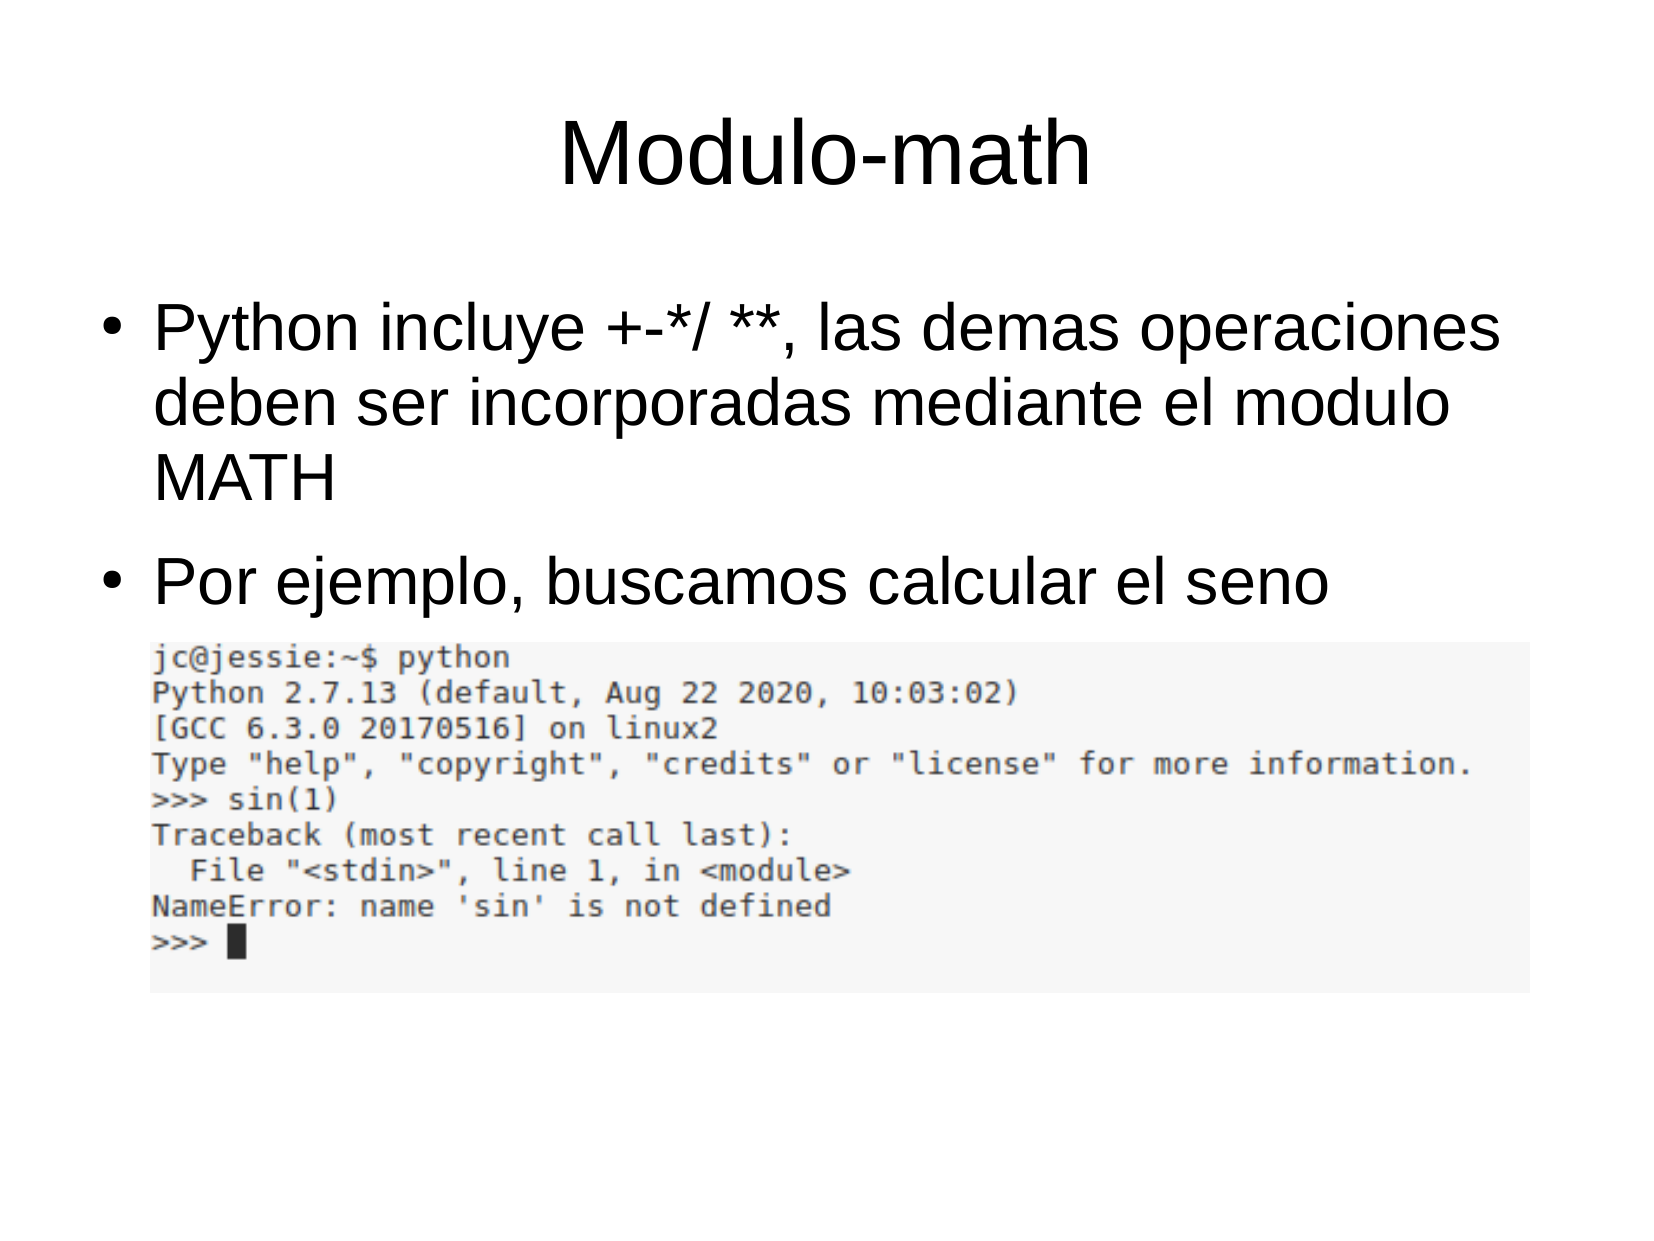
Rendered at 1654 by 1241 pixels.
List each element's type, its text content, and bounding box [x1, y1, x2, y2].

picture [150, 642, 1530, 993]
list Python incluye +-*/ **, las demas operaciones deben ser incorporadas mediante el modulo MATH Por ejemplo, buscamos calcular el seno [82, 290, 1571, 686]
title Modulo-math [82, 49, 1571, 257]
